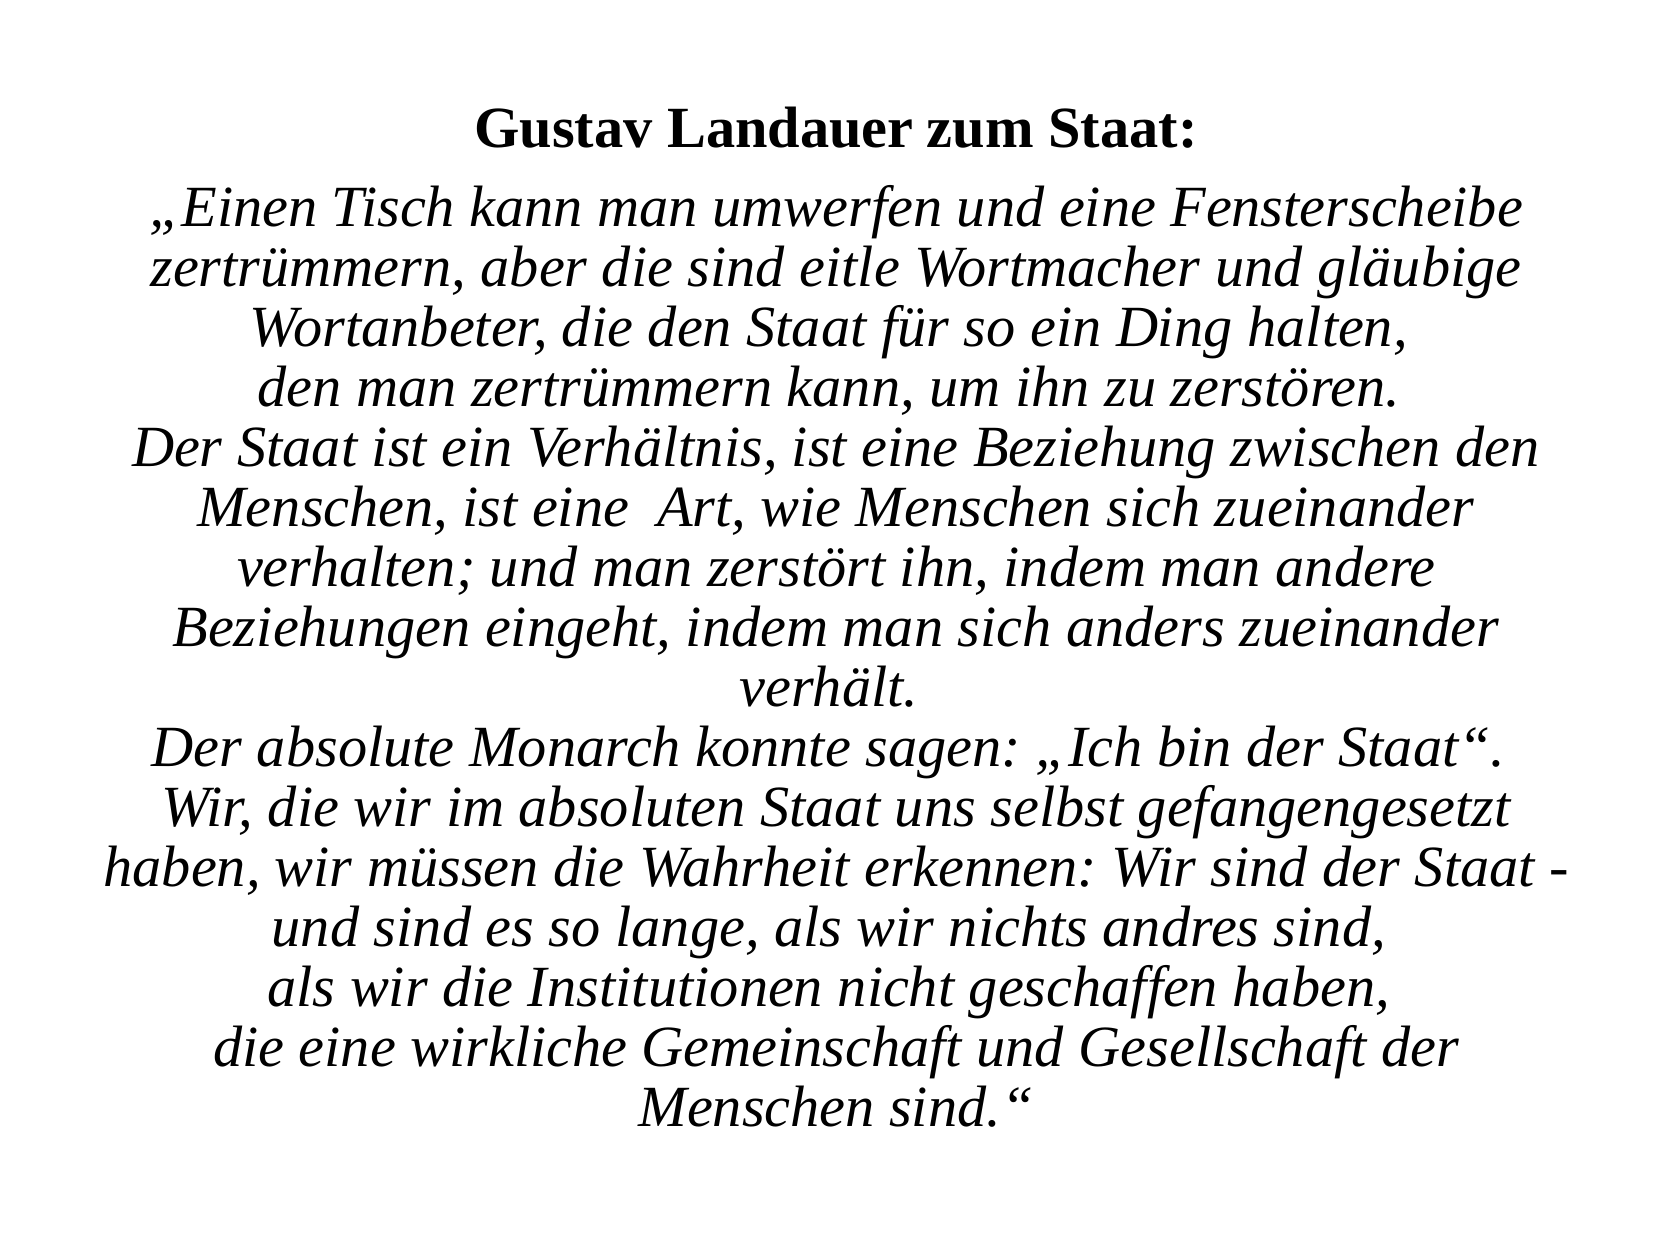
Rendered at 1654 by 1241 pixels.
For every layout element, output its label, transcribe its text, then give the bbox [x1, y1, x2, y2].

text_box Gustav Landauer zum Staat: „Einen Tisch kann man umwerfen und eine Fensterscheibe zertrümmern, aber die sind eitle Wortmacher und gläubige Wortanbeter, die den Staat für so ein Ding halten, den man zertrümmern kann, um ihn zu zerstören. Der Staat ist ein Verhältnis, ist eine Beziehung zwischen den Menschen, ist eine Art, wie Menschen sich zueinander verhalten; und man zerstört ihn, indem man andere Beziehungen eingeht, indem man sich anders zueinander verhält. Der absolute Monarch konnte sagen: „Ich bin der Staat“. Wir, die wir im absoluten Staat uns selbst gefangengesetzt haben, wir müssen die Wahrheit erkennen: Wir sind der Staat - und sind es so lange, als wir nichts andres sind, als wir die Institutionen nicht geschaffen haben, die eine wirkliche Gemeinschaft und Gesellschaft der Menschen sind.“ [88, 88, 1595, 1146]
